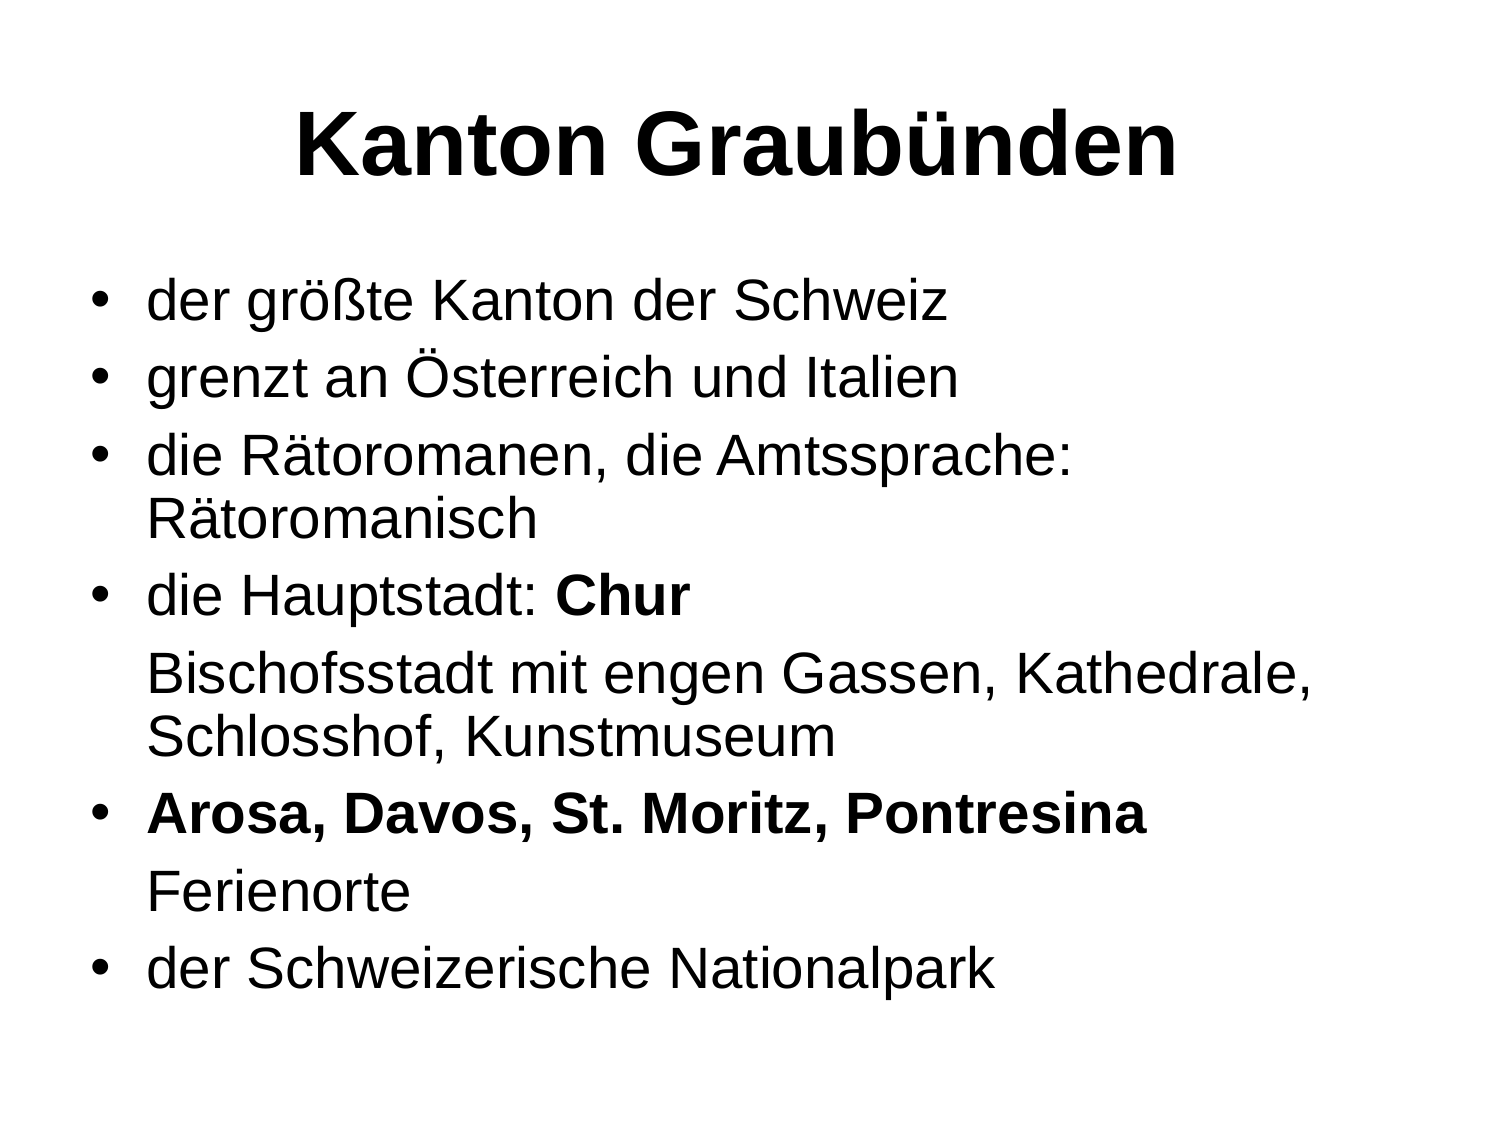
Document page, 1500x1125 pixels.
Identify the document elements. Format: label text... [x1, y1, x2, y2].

title Kanton Graubünden [75, 45, 1426, 233]
list der größte Kanton der Schweiz grenzt an Österreich und Italien die Rätoromanen, die Amtssprache: Rätoromanisch die Hauptstadt: Chur Bischofsstadt mit engen Gassen, Kathedrale, Schlosshof, Kunstmuseum Arosa, Davos, St. Moritz, Pontresina Ferienorte der Schweizerische Nationalpark [75, 262, 1426, 1089]
